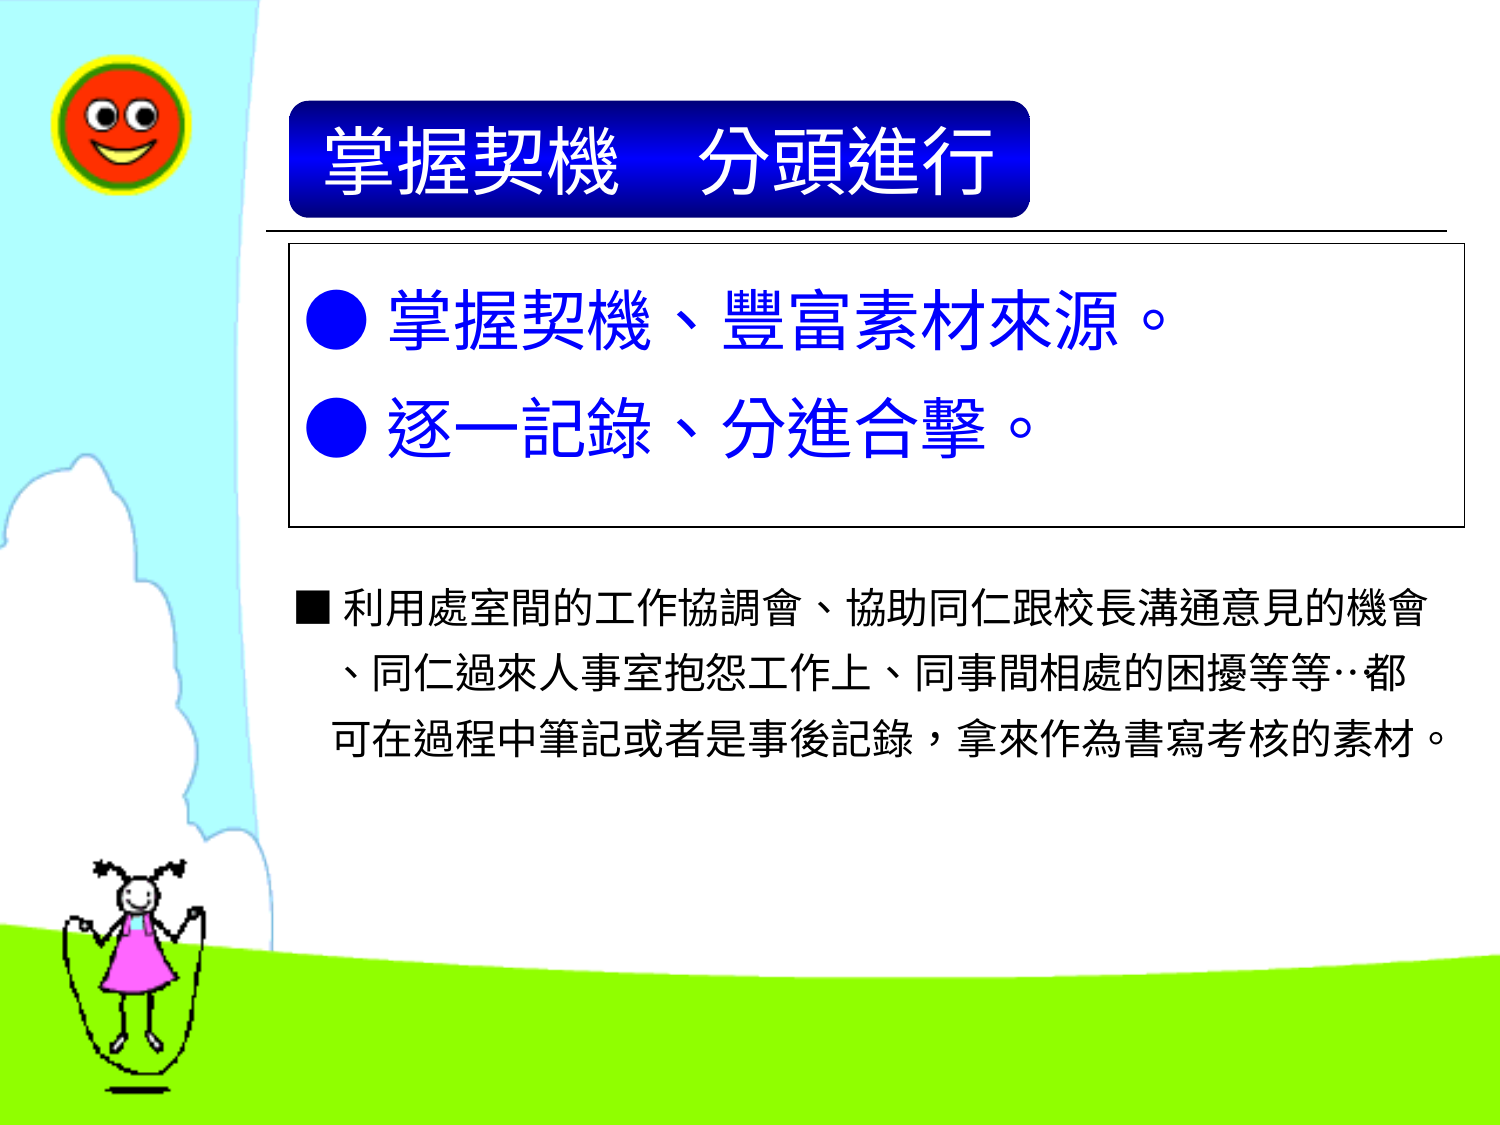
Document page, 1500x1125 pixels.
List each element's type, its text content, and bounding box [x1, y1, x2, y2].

text_box ■利用處室間的工作協調會、協助同仁跟校長溝通意見的機會 、同仁過來人事室抱怨工作上、同事間相處的困擾等等…都 可在過程中筆記或者是事後記錄，拿來作為書寫考核的素材。 [277, 559, 1500, 771]
text_box ●掌握契機、豐富素材來源。 ●逐一記錄、分進合擊。 [289, 243, 1465, 527]
text_box 掌握契機 分頭進行 [289, 100, 1030, 218]
picture [0, 0, 1500, 1125]
